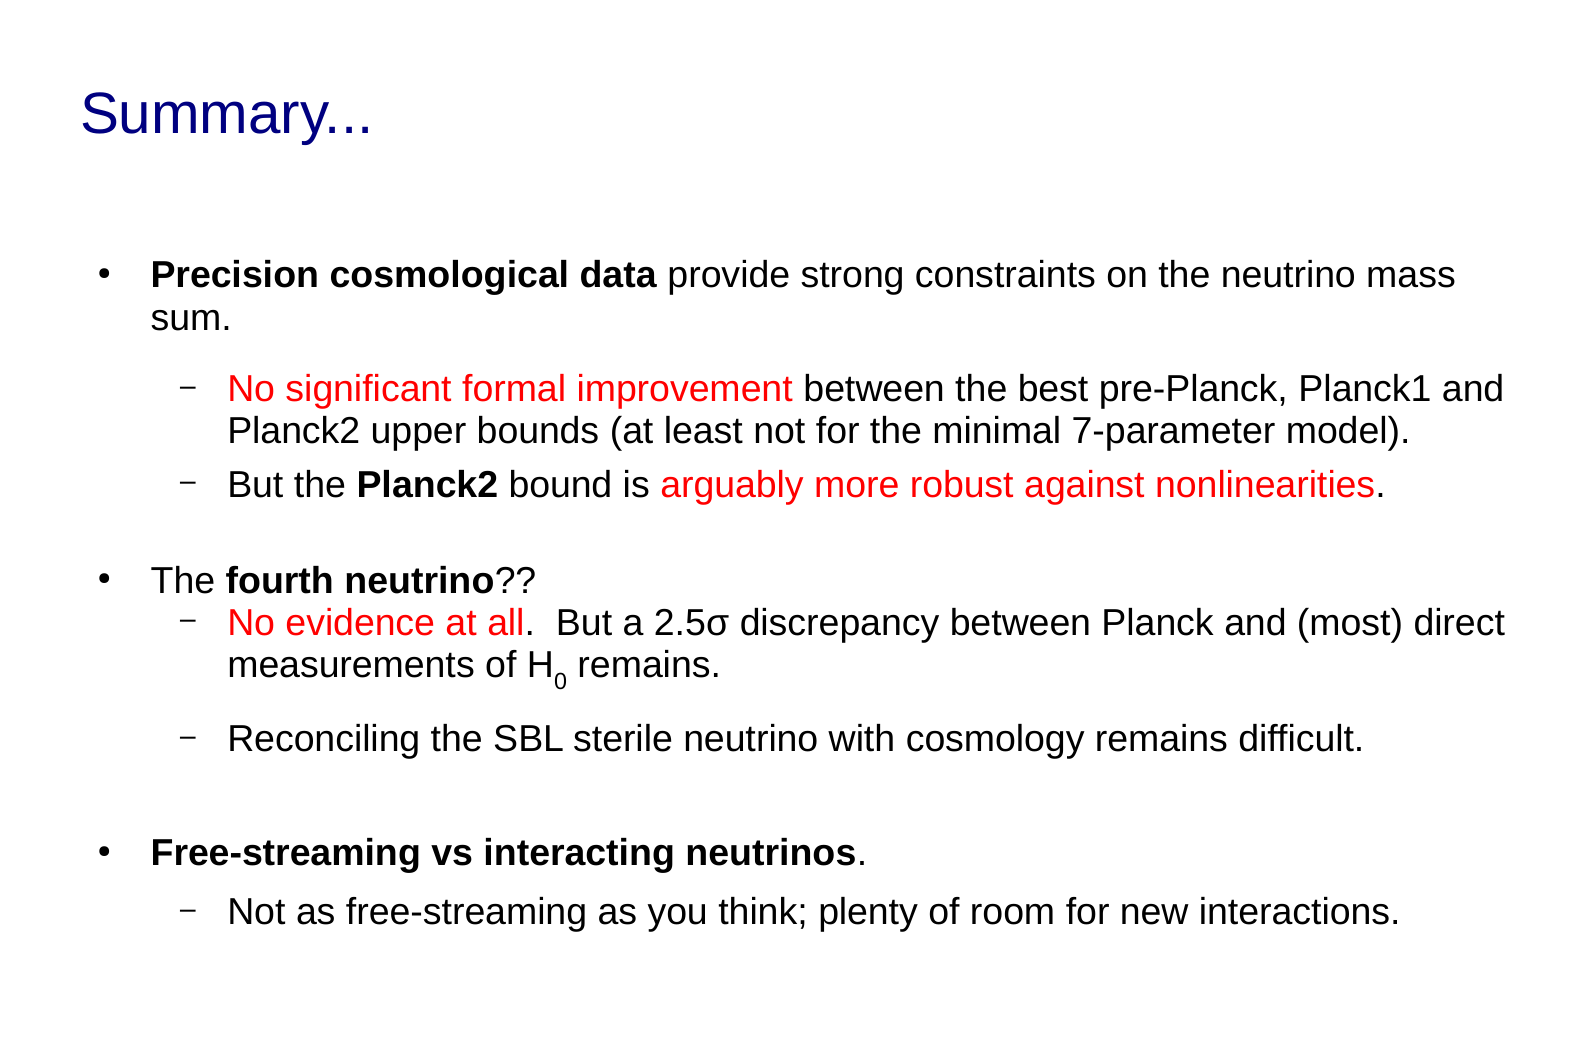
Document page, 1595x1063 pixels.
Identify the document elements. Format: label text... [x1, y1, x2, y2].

list Precision cosmological data provide strong constraints on the neutrino mass sum. No significant formal improvement between the best pre-Planck, Planck1 and Planck2 upper bounds (at least not for the minimal 7-parameter model). But the Planck2 bound is arguably more robust against nonlinearities. The fourth neutrino?? No evidence at all. But a 2.5σ discrepancy between Planck and (most) direct measurements of H0 remains. Reconciling the SBL sterile neutrino with cosmology remains difficult. Free-streaming vs interacting neutrinos. Not as free-streaming as you think; plenty of room for new interactions. [79, 253, 1506, 1004]
title Summary... [79, 32, 1515, 195]
